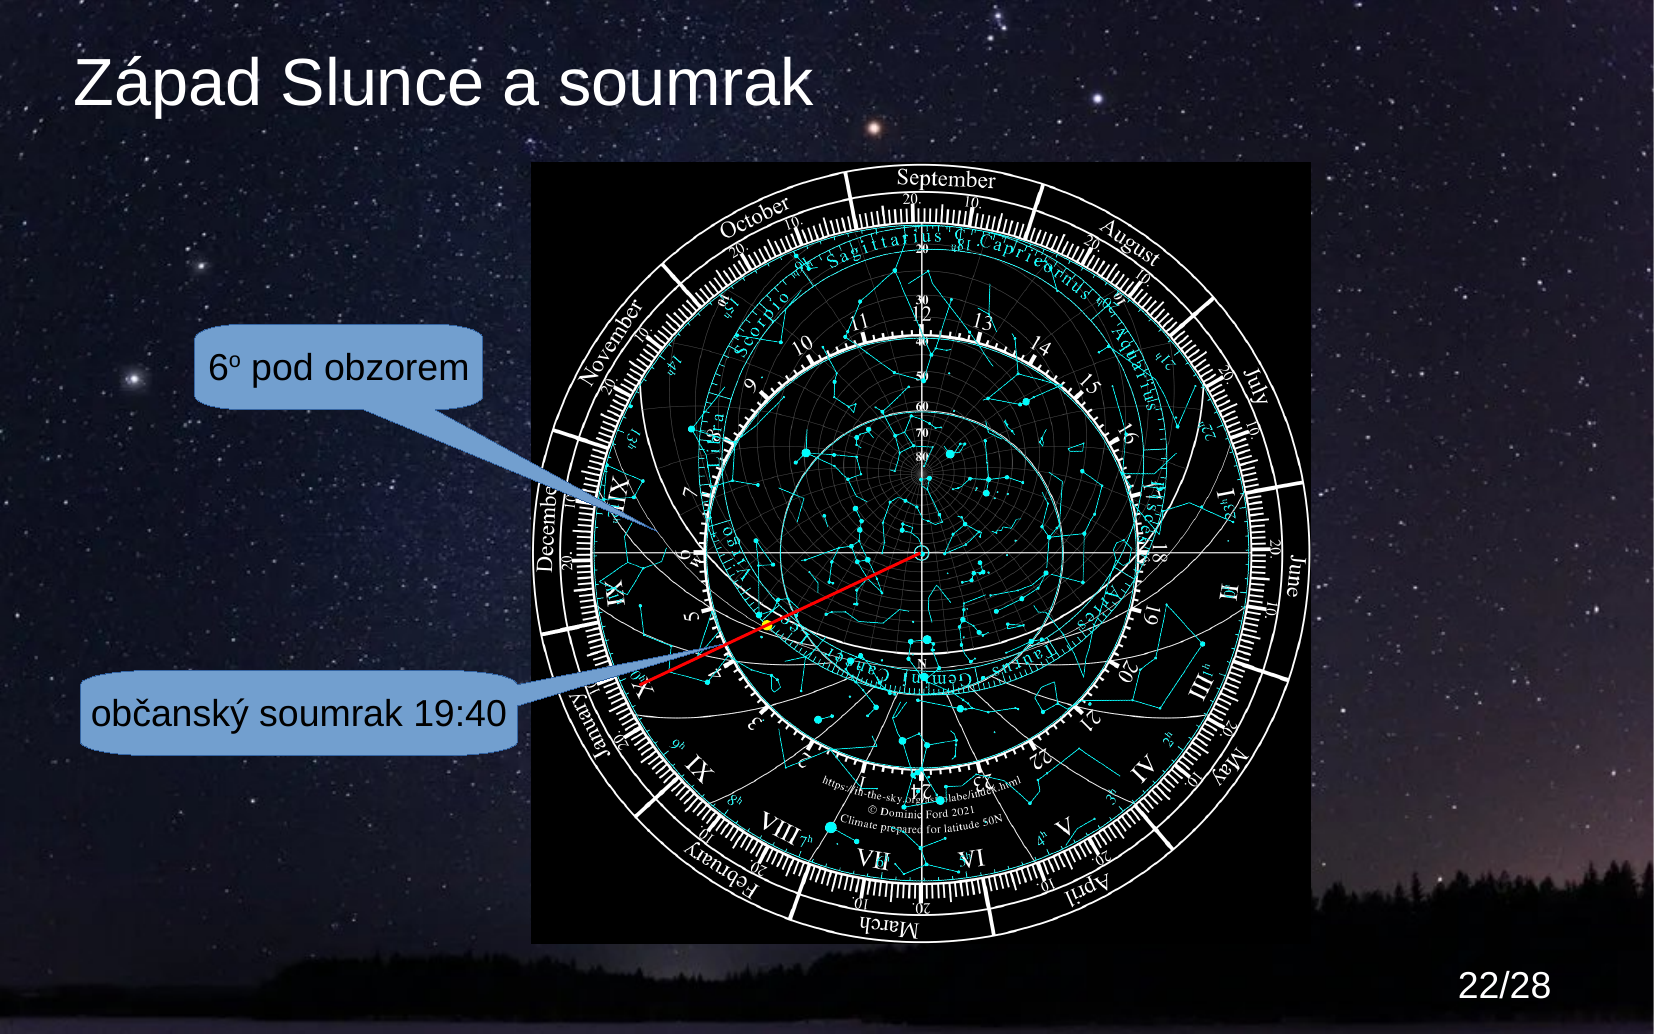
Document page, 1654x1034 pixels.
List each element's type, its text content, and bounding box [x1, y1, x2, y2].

text_box <číslo>/28 [1468, 957, 1654, 1028]
picture [0, 0, 1654, 1034]
text_box občanský soumrak 19:40 [80, 644, 723, 756]
text_box 6o pod obzorem [194, 324, 658, 532]
text_box Západ Slunce a soumrak [59, 37, 1123, 128]
